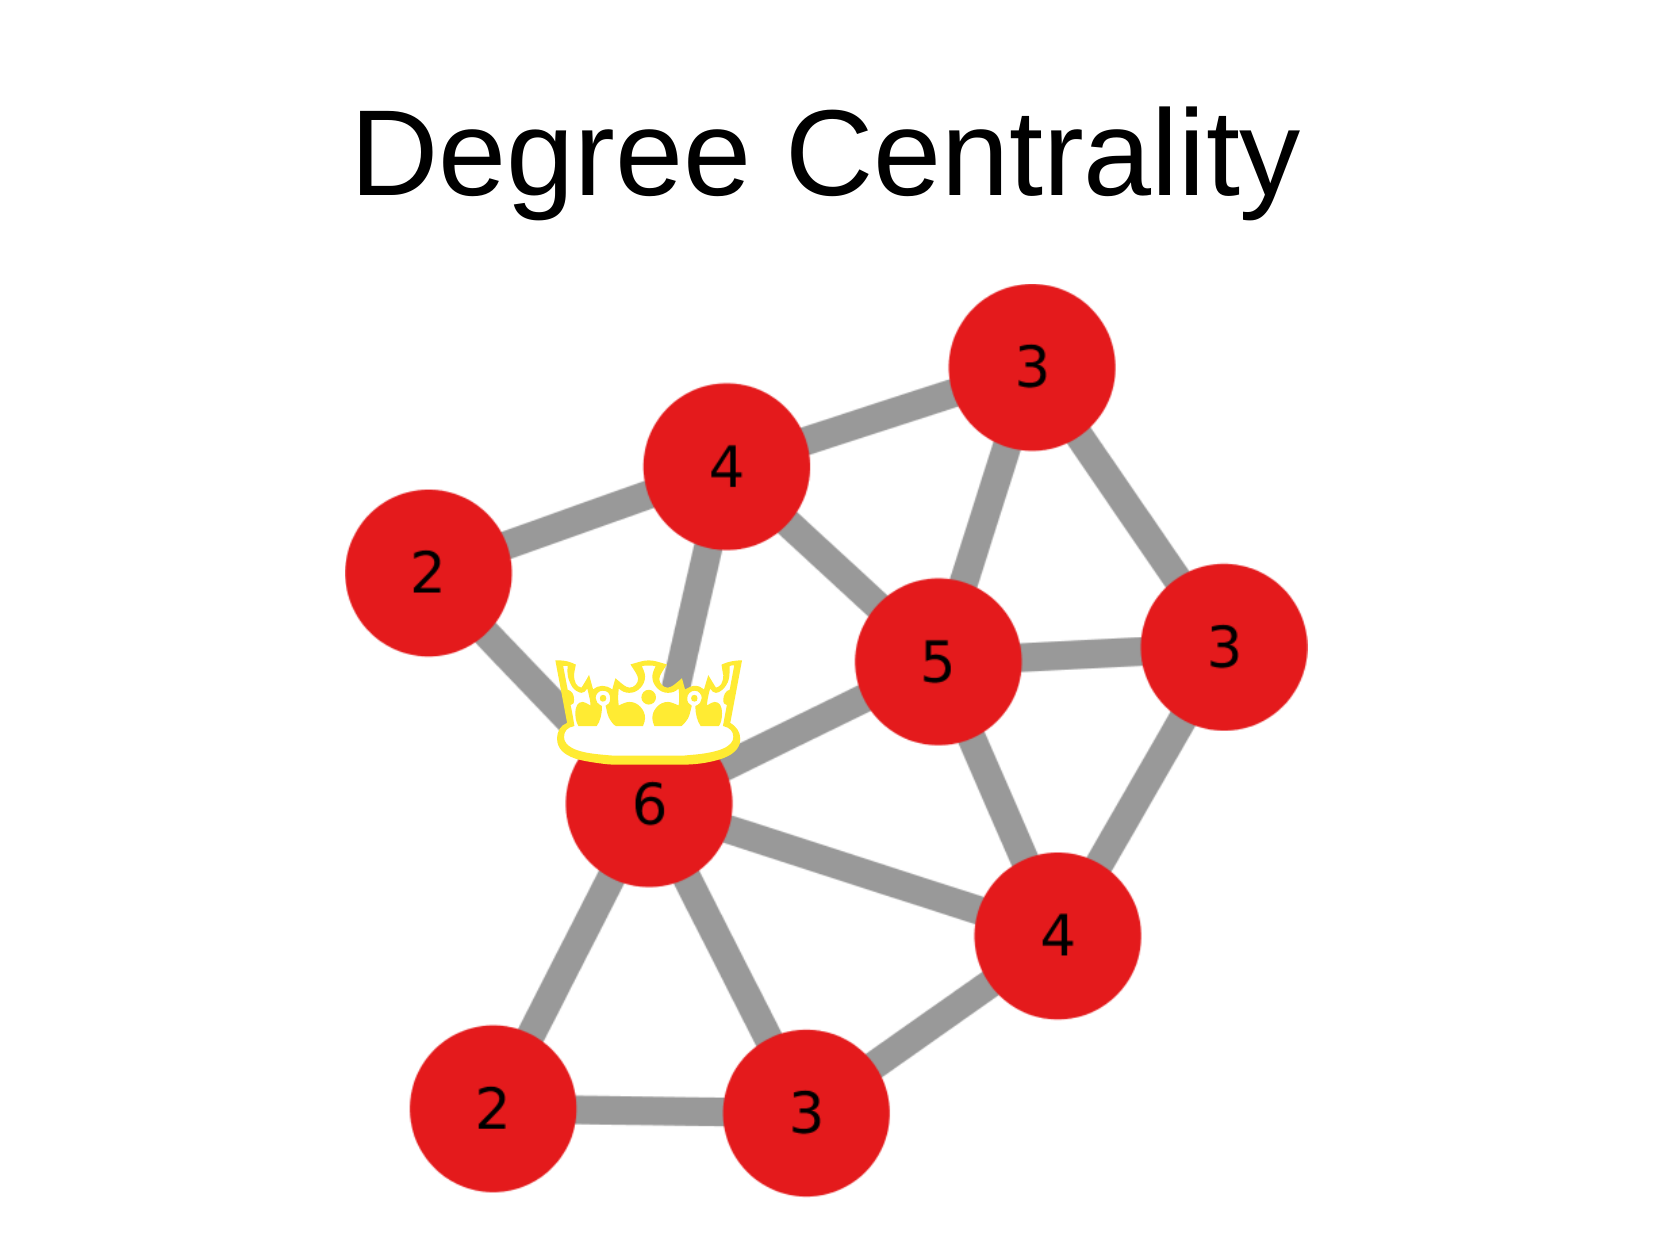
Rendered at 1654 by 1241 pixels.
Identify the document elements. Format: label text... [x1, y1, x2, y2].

title Degree Centrality [82, 49, 1571, 257]
picture [345, 284, 1308, 1198]
